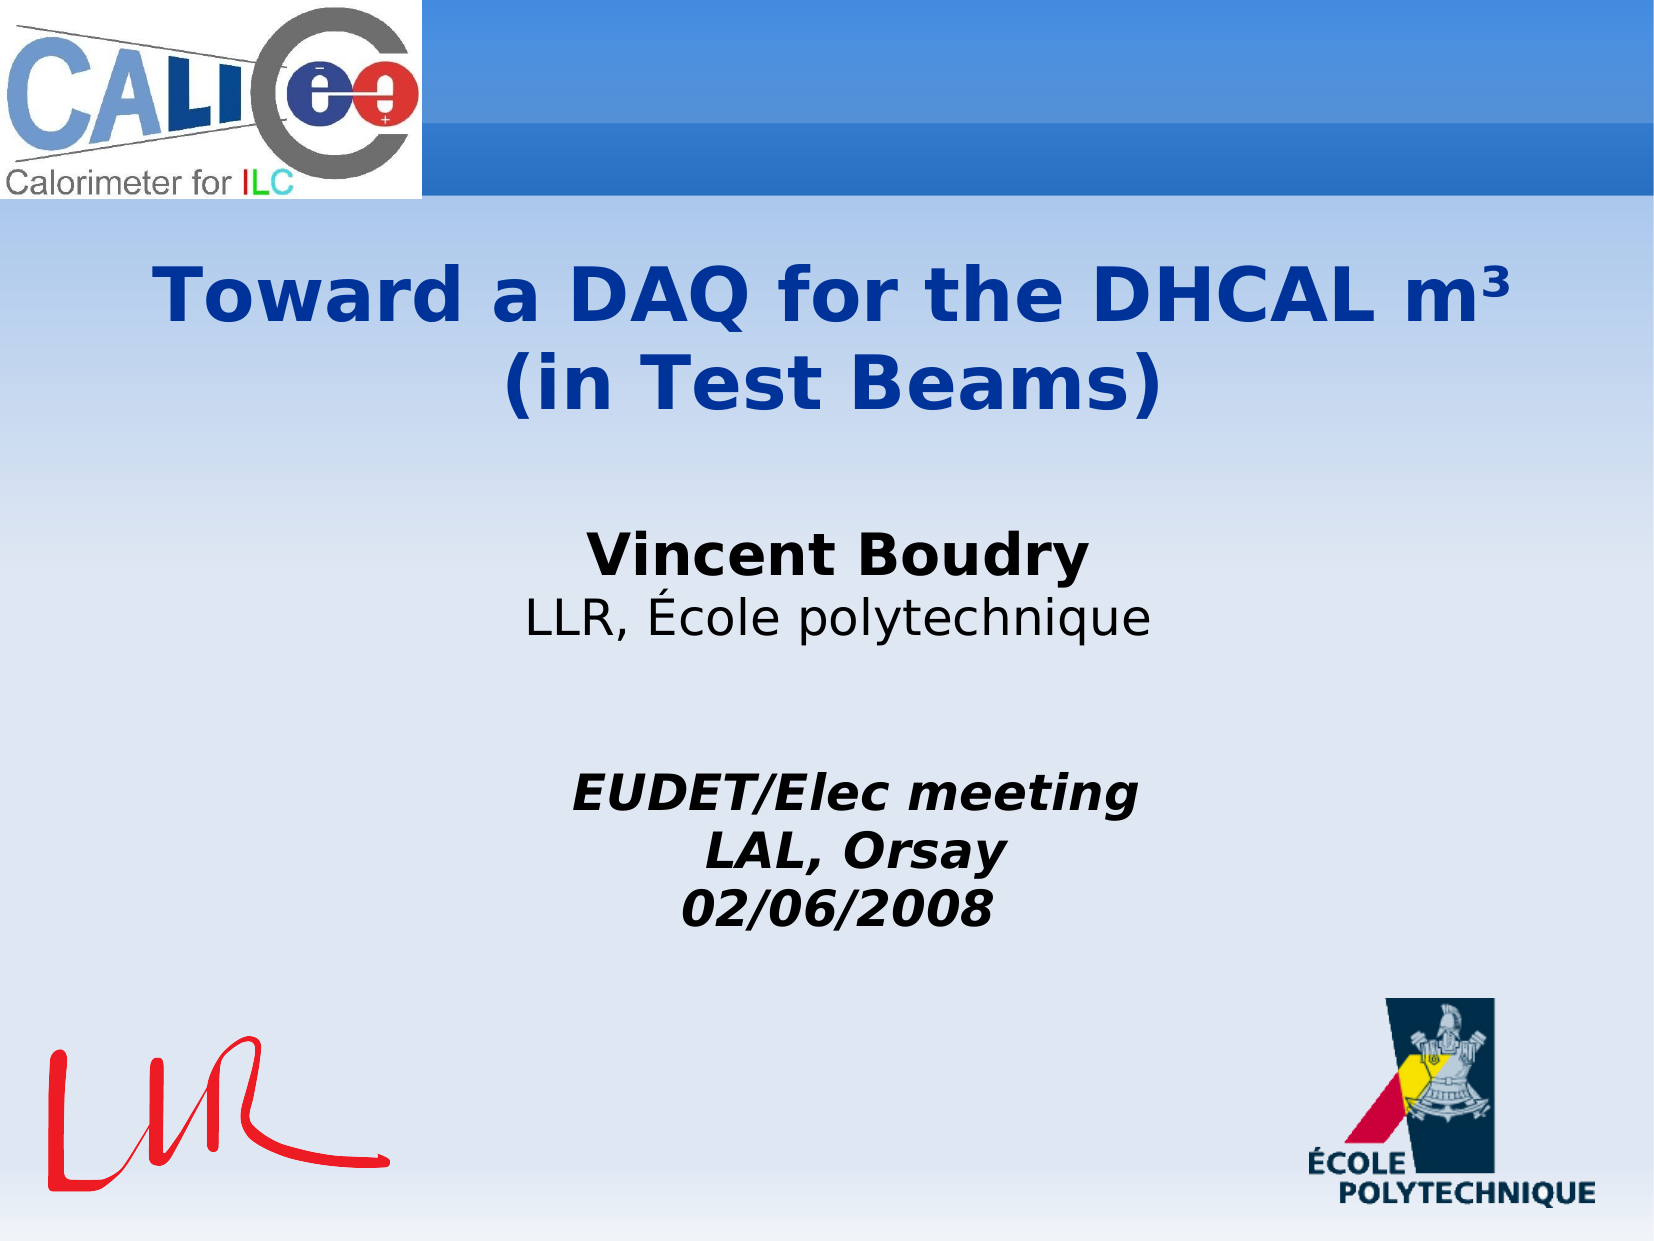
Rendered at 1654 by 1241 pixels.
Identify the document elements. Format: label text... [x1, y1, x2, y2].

title Toward a DAQ for the DHCAL m³ (in Test Beams) [21, 236, 1646, 444]
subtitle Vincent Boudry LLR, École polytechnique EUDET/Elec meeting LAL, Orsay 02/06/2008 [59, 453, 1595, 1055]
picture [0, 0, 1654, 1241]
